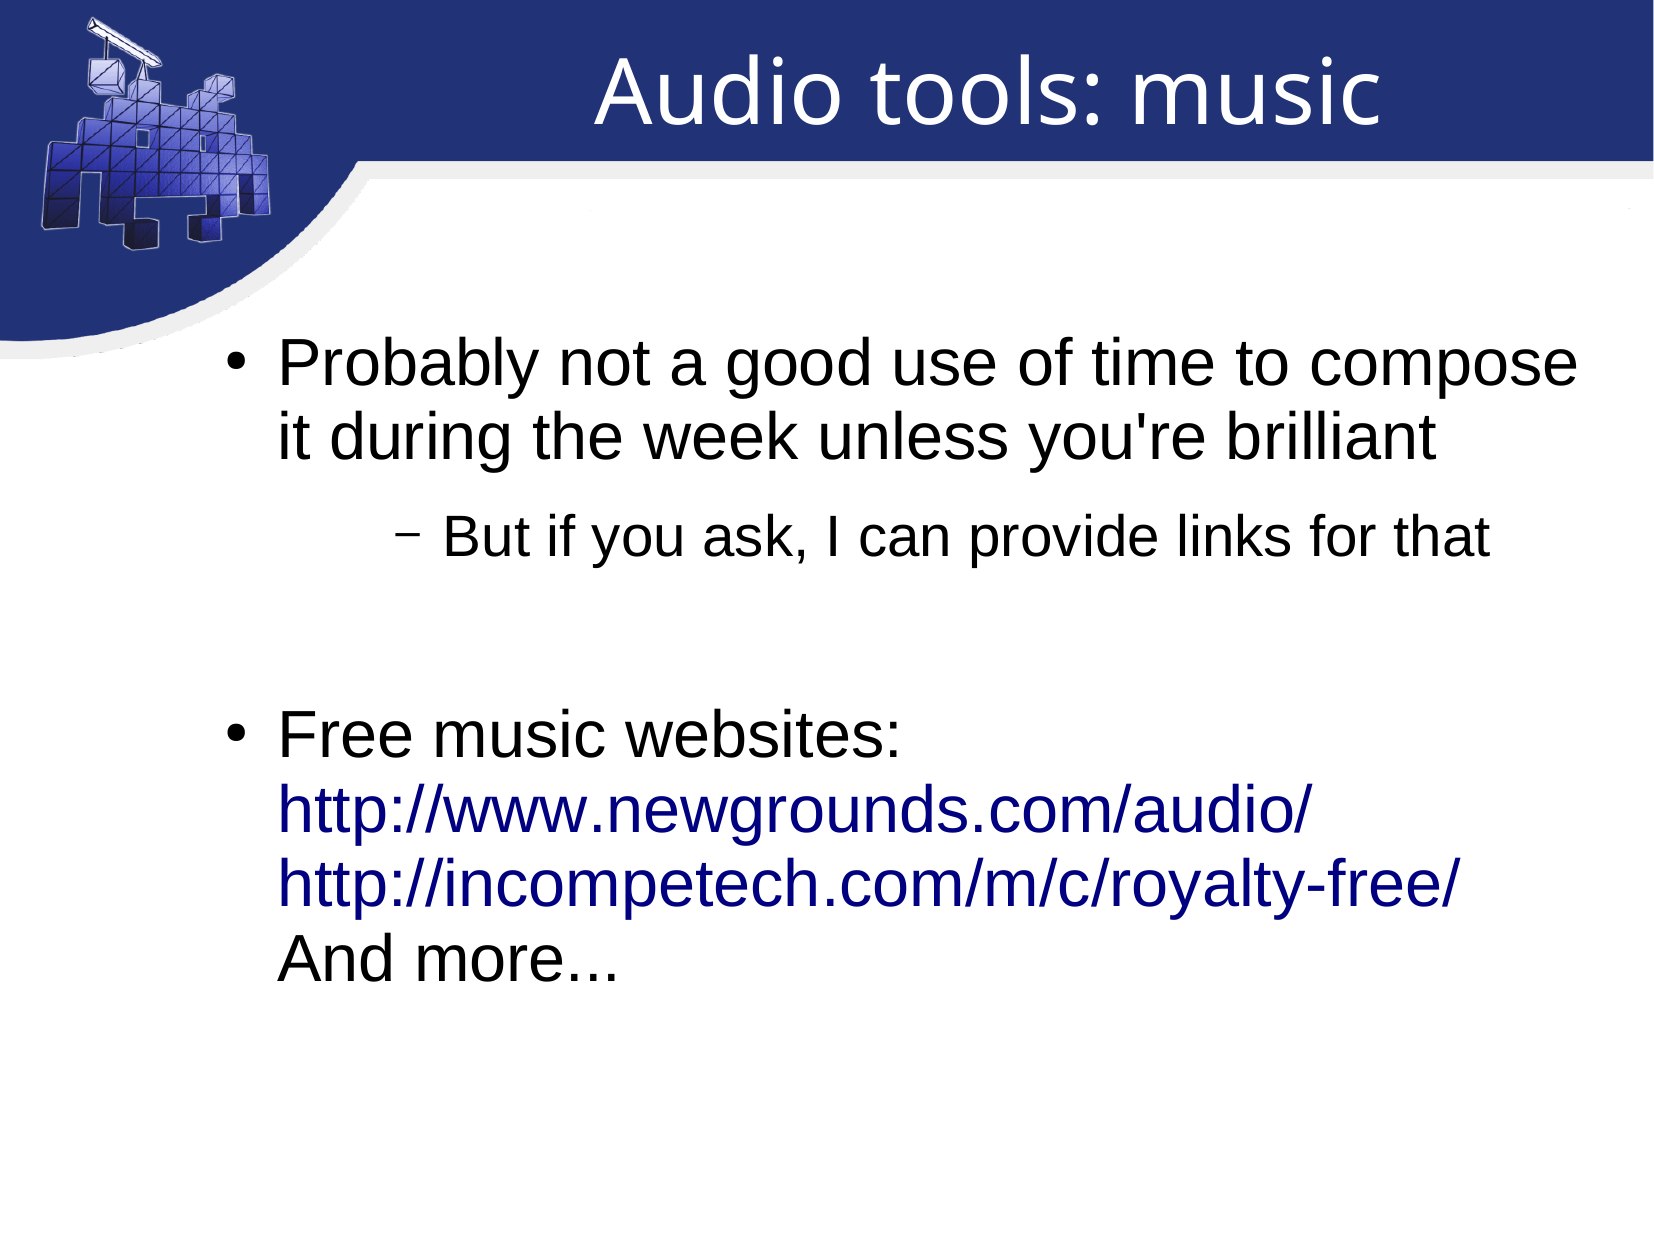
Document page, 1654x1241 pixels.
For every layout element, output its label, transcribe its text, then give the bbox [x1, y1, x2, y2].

list Probably not a good use of time to compose it during the week unless you're brilliant But if you ask, I can provide links for that Free music websites: http://www.newgrounds.com/audio/ http://incompetech.com/m/c/royalty-free/ And more... [206, 324, 1595, 1078]
picture [0, 0, 1654, 443]
title Audio tools: music [354, 35, 1625, 142]
